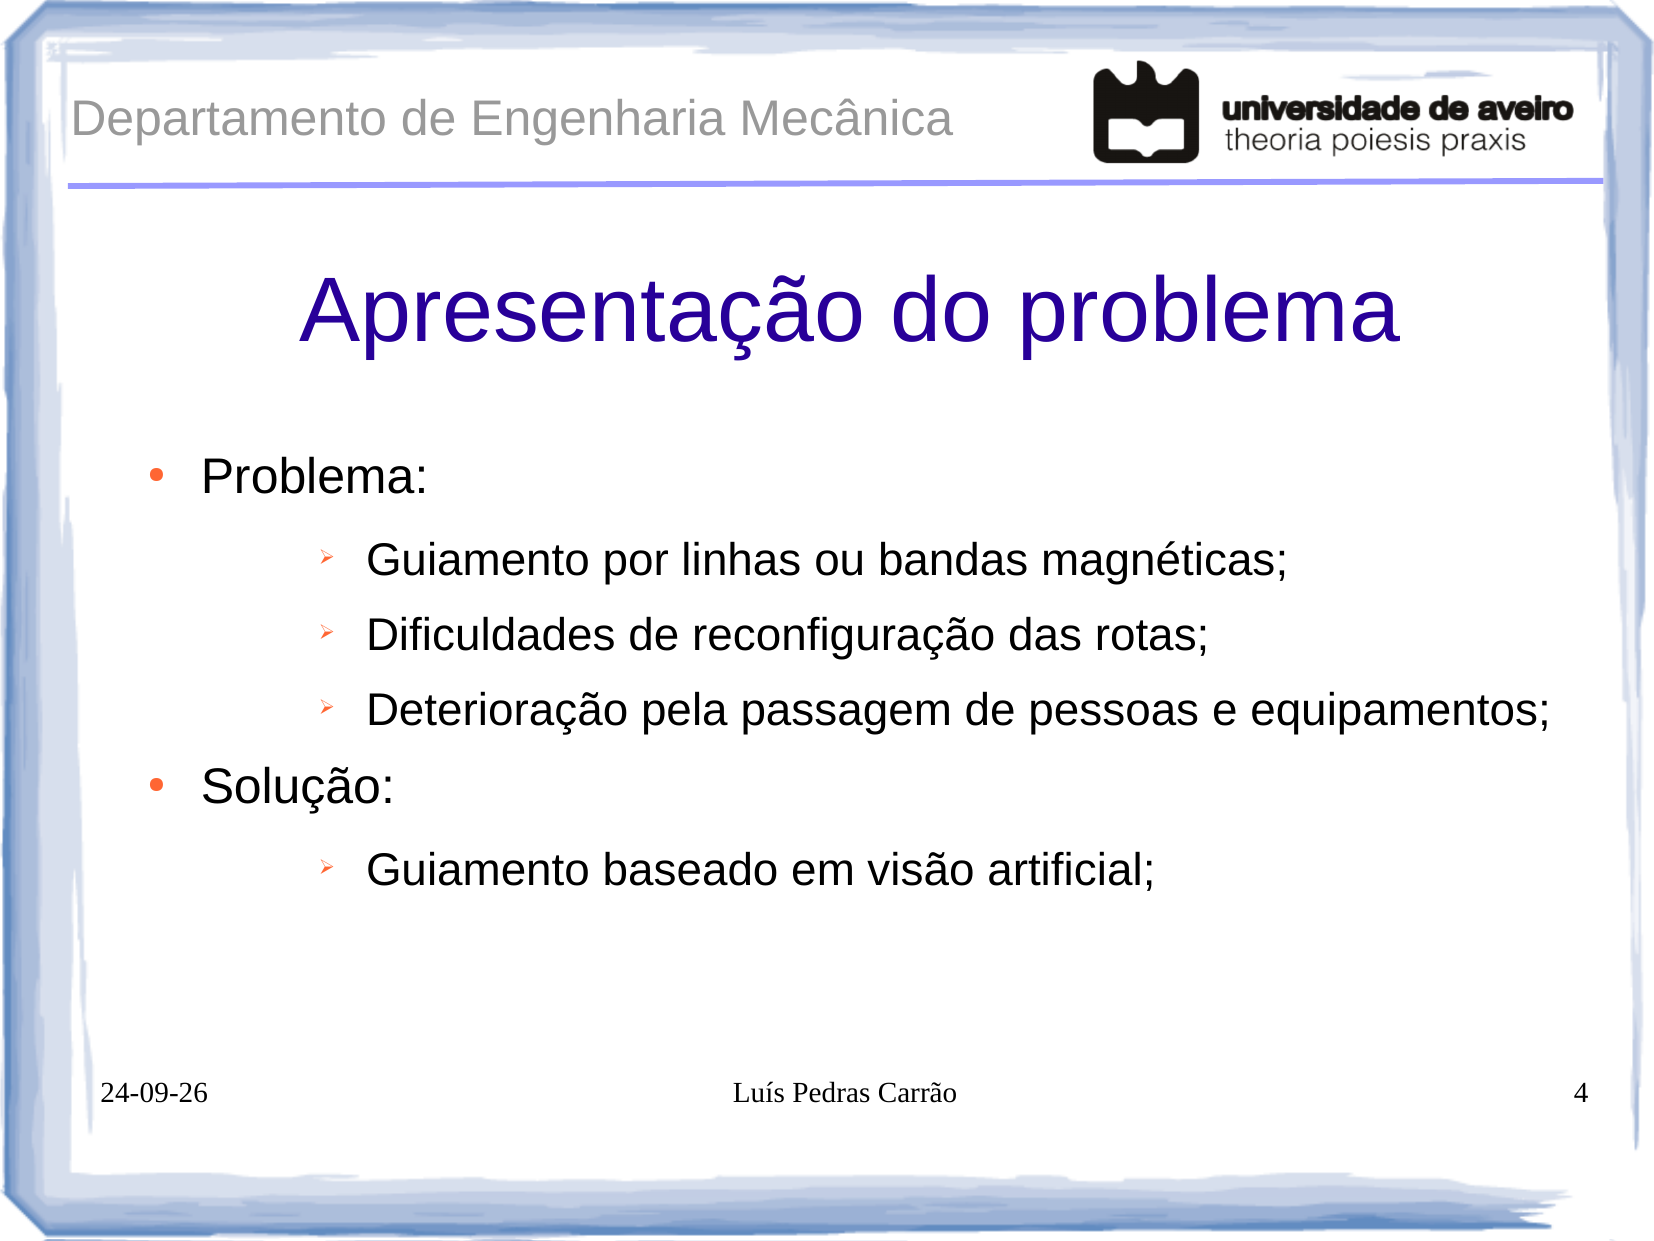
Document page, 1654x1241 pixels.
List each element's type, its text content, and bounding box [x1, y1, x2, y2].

text_box Departamento de Engenharia Mecânica [55, 82, 969, 154]
list Problema: Guiamento por linhas ou bandas magnéticas; Dificuldades de reconfiguração das rotas; Deterioração pela passagem de pessoas e equipamentos; Solução: Guiamento baseado em visão artificial; [129, 448, 1583, 969]
picture [0, 0, 1654, 1241]
title Apresentação do problema [106, 206, 1595, 414]
